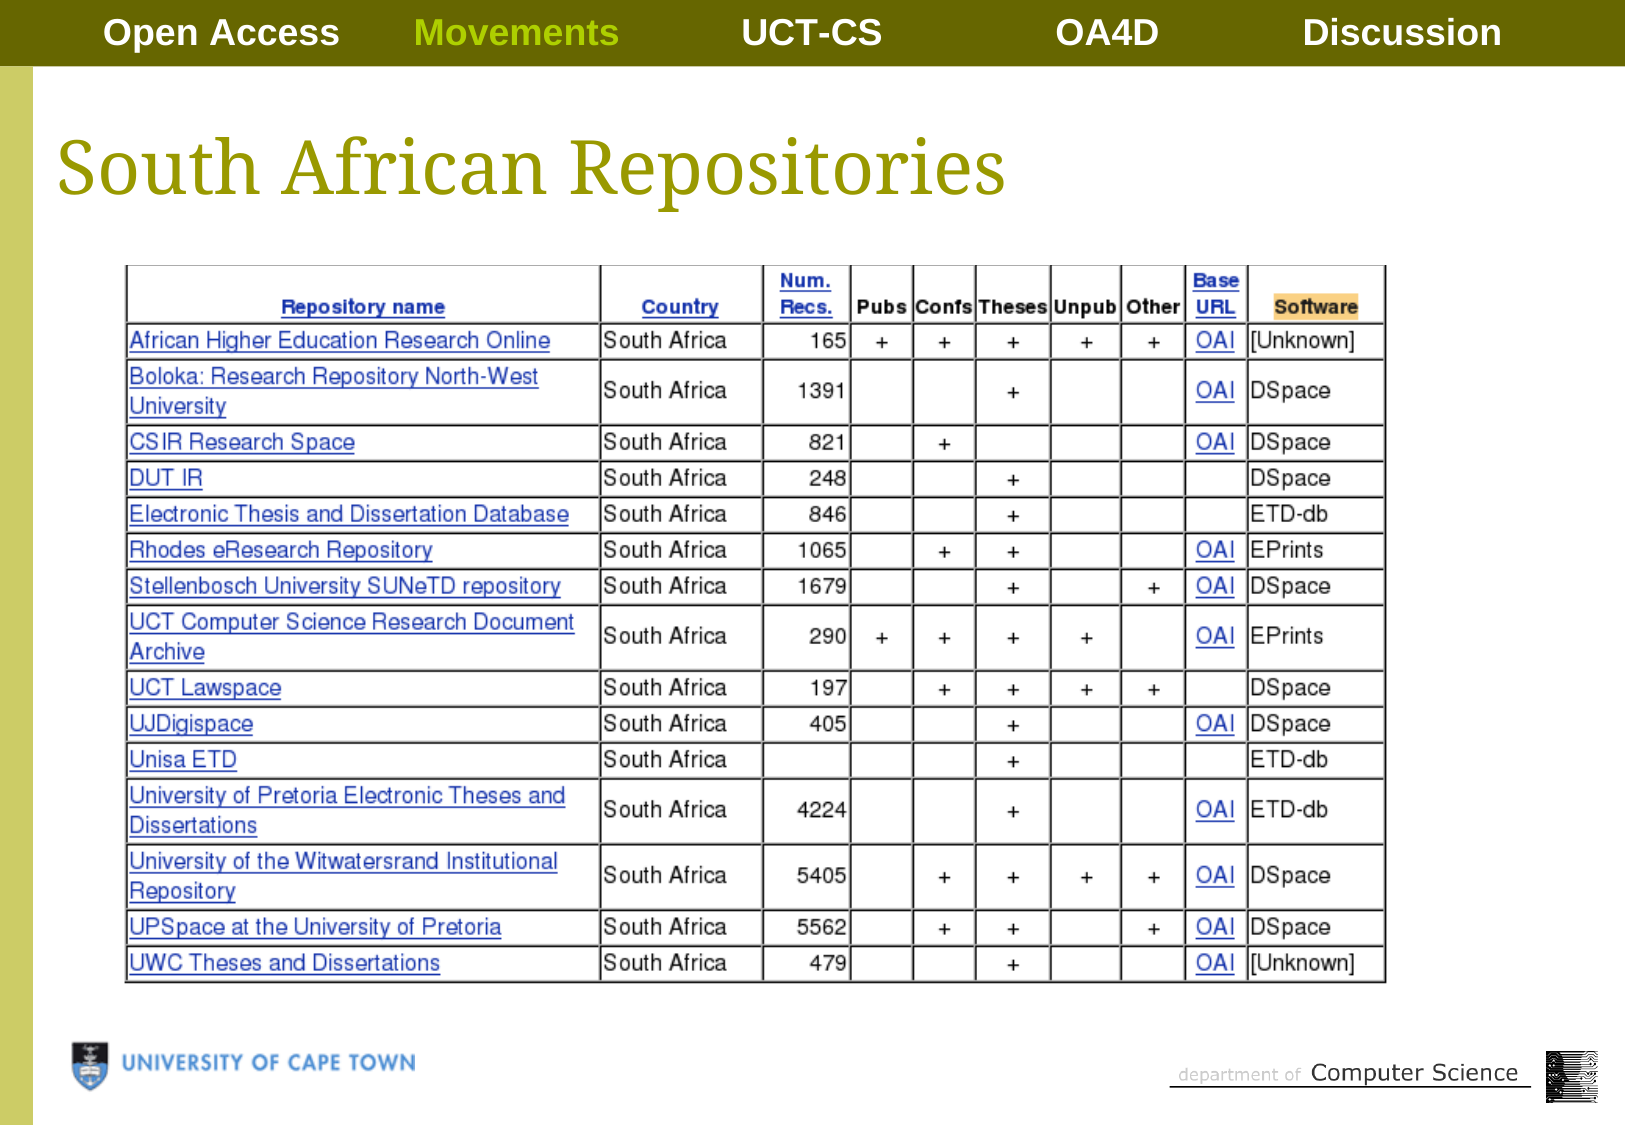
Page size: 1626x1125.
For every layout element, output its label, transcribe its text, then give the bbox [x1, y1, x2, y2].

picture [118, 265, 1418, 1004]
text_box Open Access Movements UCT-CS OA4D Discussion [29, 0, 1595, 60]
picture [1546, 1051, 1598, 1103]
picture [61, 1024, 415, 1103]
title South African Repositories [56, 109, 1543, 222]
picture [1169, 1043, 1532, 1091]
